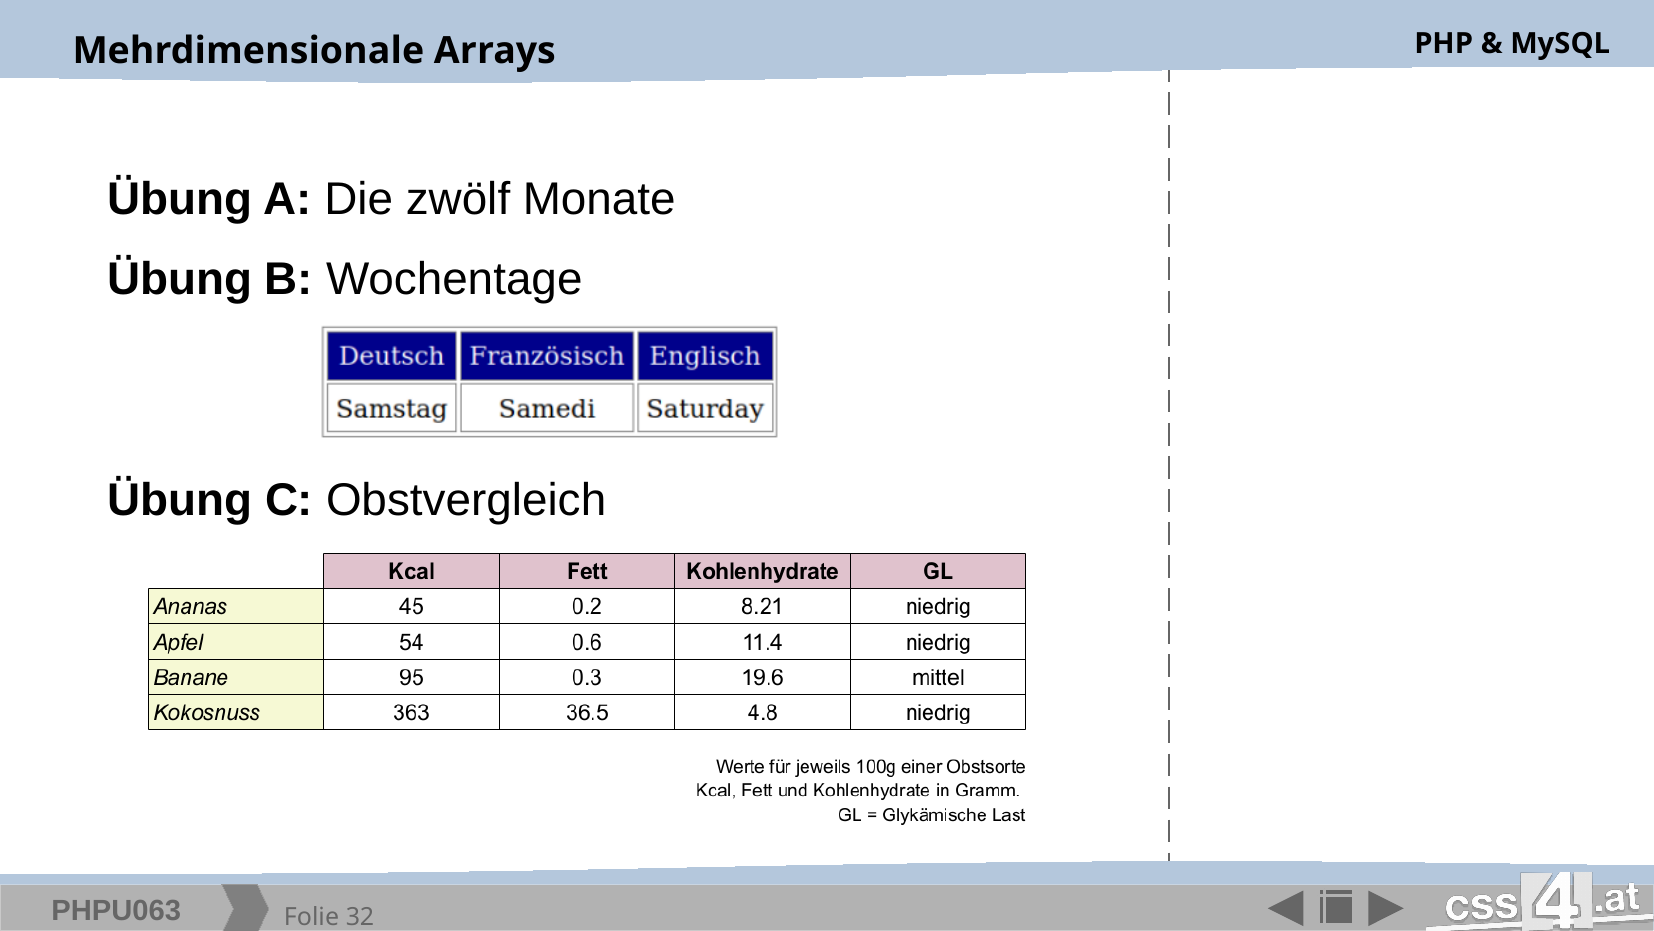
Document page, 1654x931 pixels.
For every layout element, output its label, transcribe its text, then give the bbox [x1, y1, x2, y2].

text_box [0, 0, 1654, 83]
text_box Mehrdimensionale Arrays [57, 16, 551, 69]
text_box Übung A: Die zwölf Monate [92, 165, 1052, 232]
picture [133, 543, 1034, 832]
text_box PHP & MySQL [1399, 15, 1631, 60]
text_box PHPU063 [36, 886, 209, 931]
text_box Übung B: Wochentage [92, 245, 1052, 312]
text_box Übung C: Obstvergleich [92, 466, 1052, 534]
text_box Folie <Foliennummer> [269, 891, 542, 931]
picture [306, 311, 792, 452]
picture [1426, 872, 1654, 931]
text_box [0, 861, 1654, 931]
